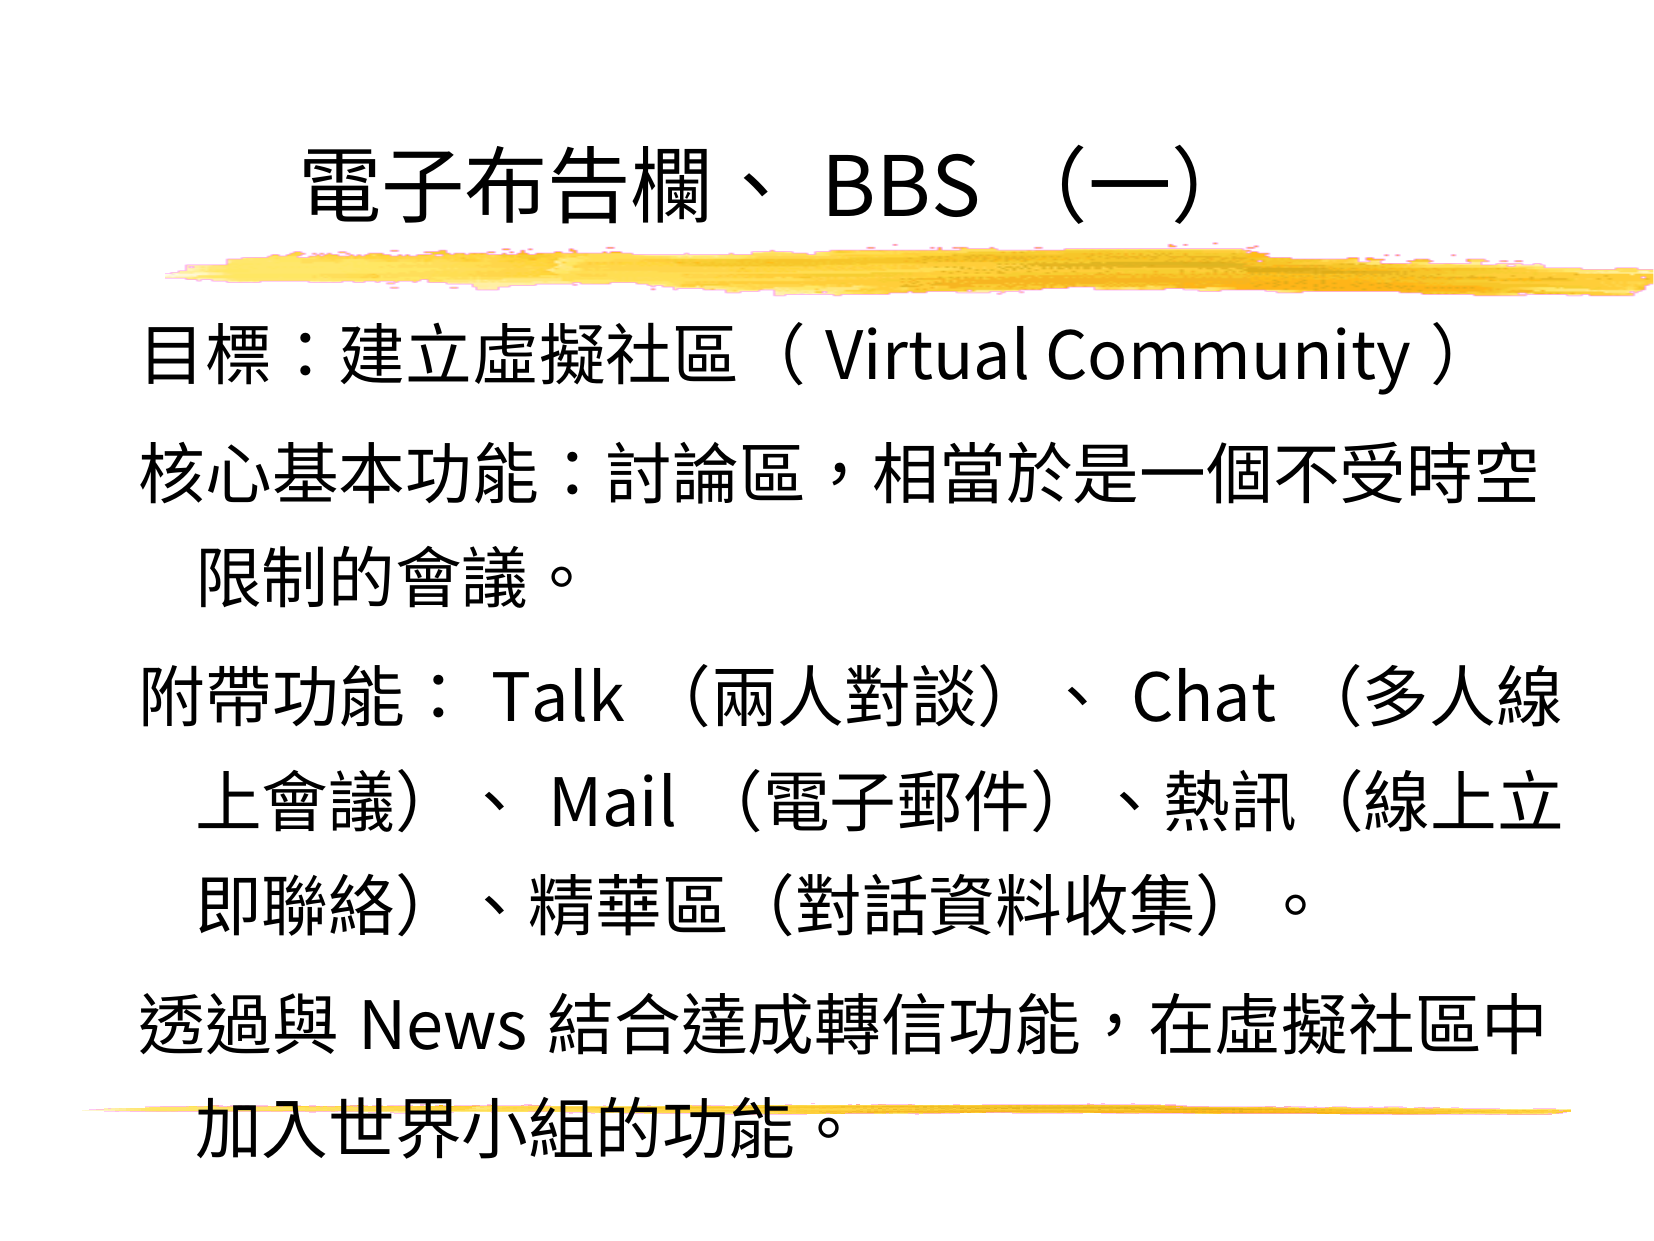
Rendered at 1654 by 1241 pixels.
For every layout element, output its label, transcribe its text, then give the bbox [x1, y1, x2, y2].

list 目標：建立虛擬社區（Virtual Community） 核心基本功能：討論區，相當於是一個不受時空限制的會議。 附帶功能：Talk（兩人對談）、Chat（多人線上會議）、Mail（電子郵件）、熱訊（線上立即聯絡）、精華區（對話資料收集）。 透過與News結合達成轉信功能，在虛擬社區中加入世界小組的功能。 [124, 286, 1600, 1241]
title 電子布告欄、BBS（一） [73, 41, 1479, 249]
picture [165, 237, 1654, 308]
picture [82, 1102, 124, 1117]
